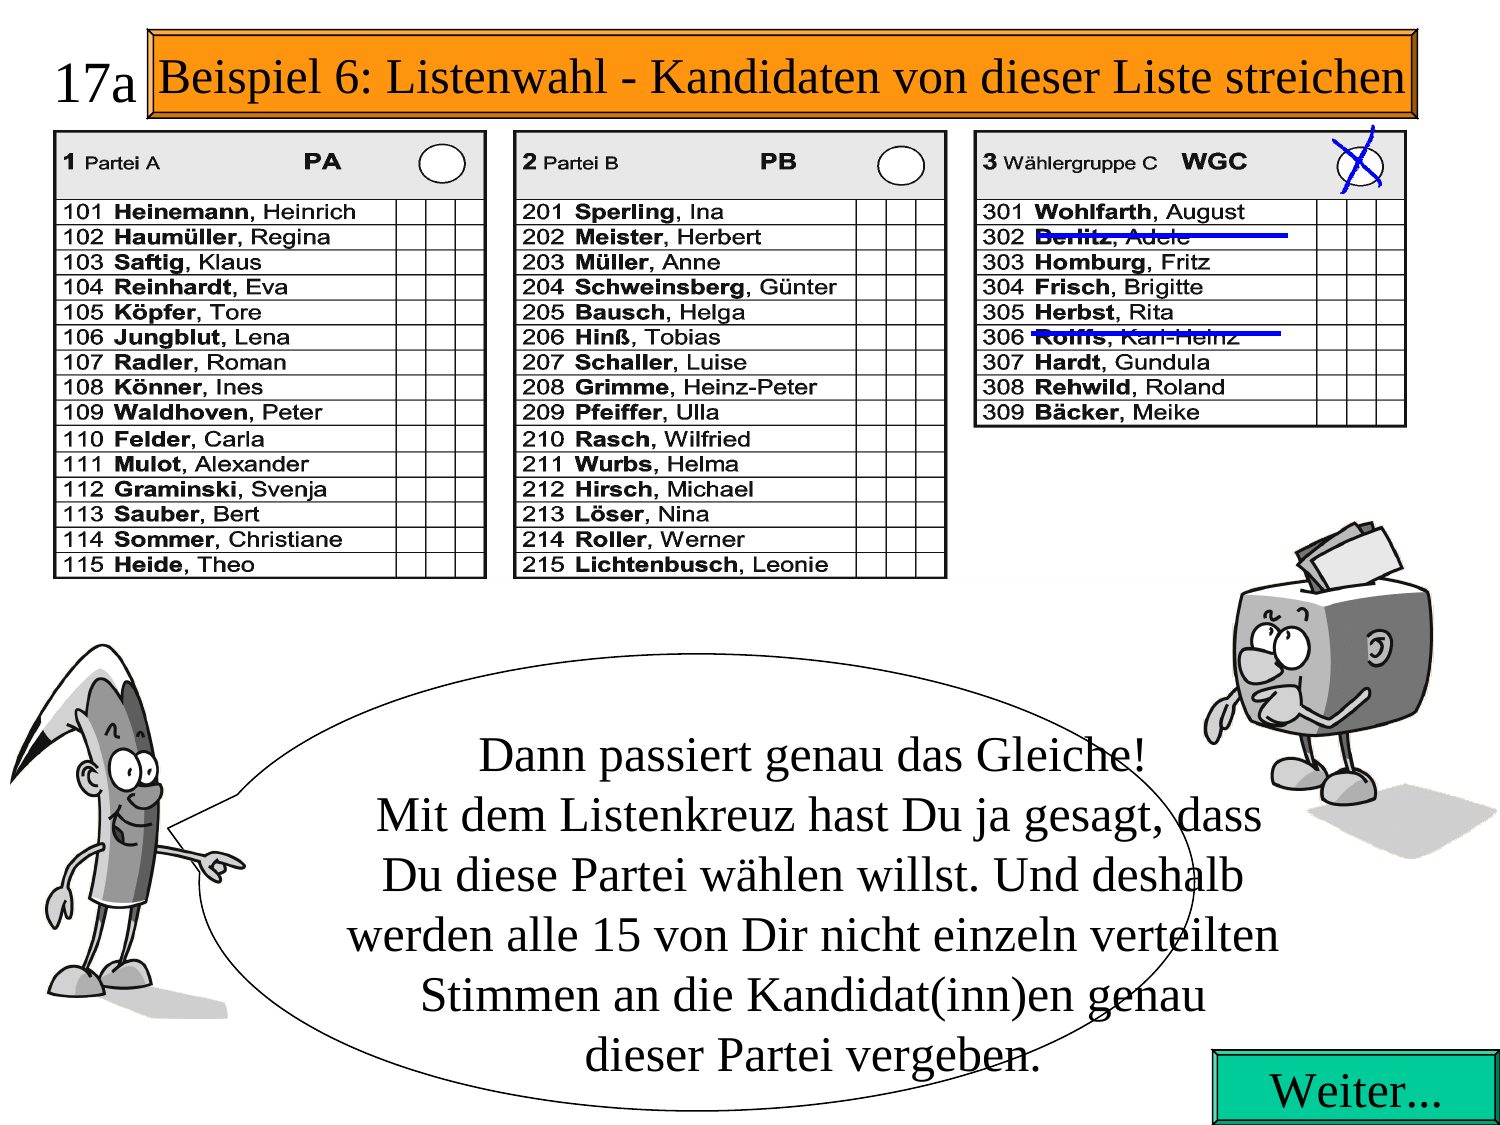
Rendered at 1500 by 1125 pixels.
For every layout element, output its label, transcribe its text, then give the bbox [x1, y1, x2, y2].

picture [53, 122, 1497, 859]
text_box Dann passiert genau das Gleiche! Mit dem Listenkreuz hast Du ja gesagt, dass Du diese Partei wählen willst. Und deshalb werden alle 15 von Dir nicht einzeln verteilten Stimmen an die Kandidat(inn)en genau dieser Partei vergeben. [253, 653, 1195, 1111]
text_box Beispiel 6: Listenwahl - Kandidaten von dieser Liste streichen [154, 36, 1411, 112]
text_box 17a [38, 36, 165, 138]
text_box Weiter... [1218, 1055, 1495, 1120]
picture [5, 634, 253, 1019]
